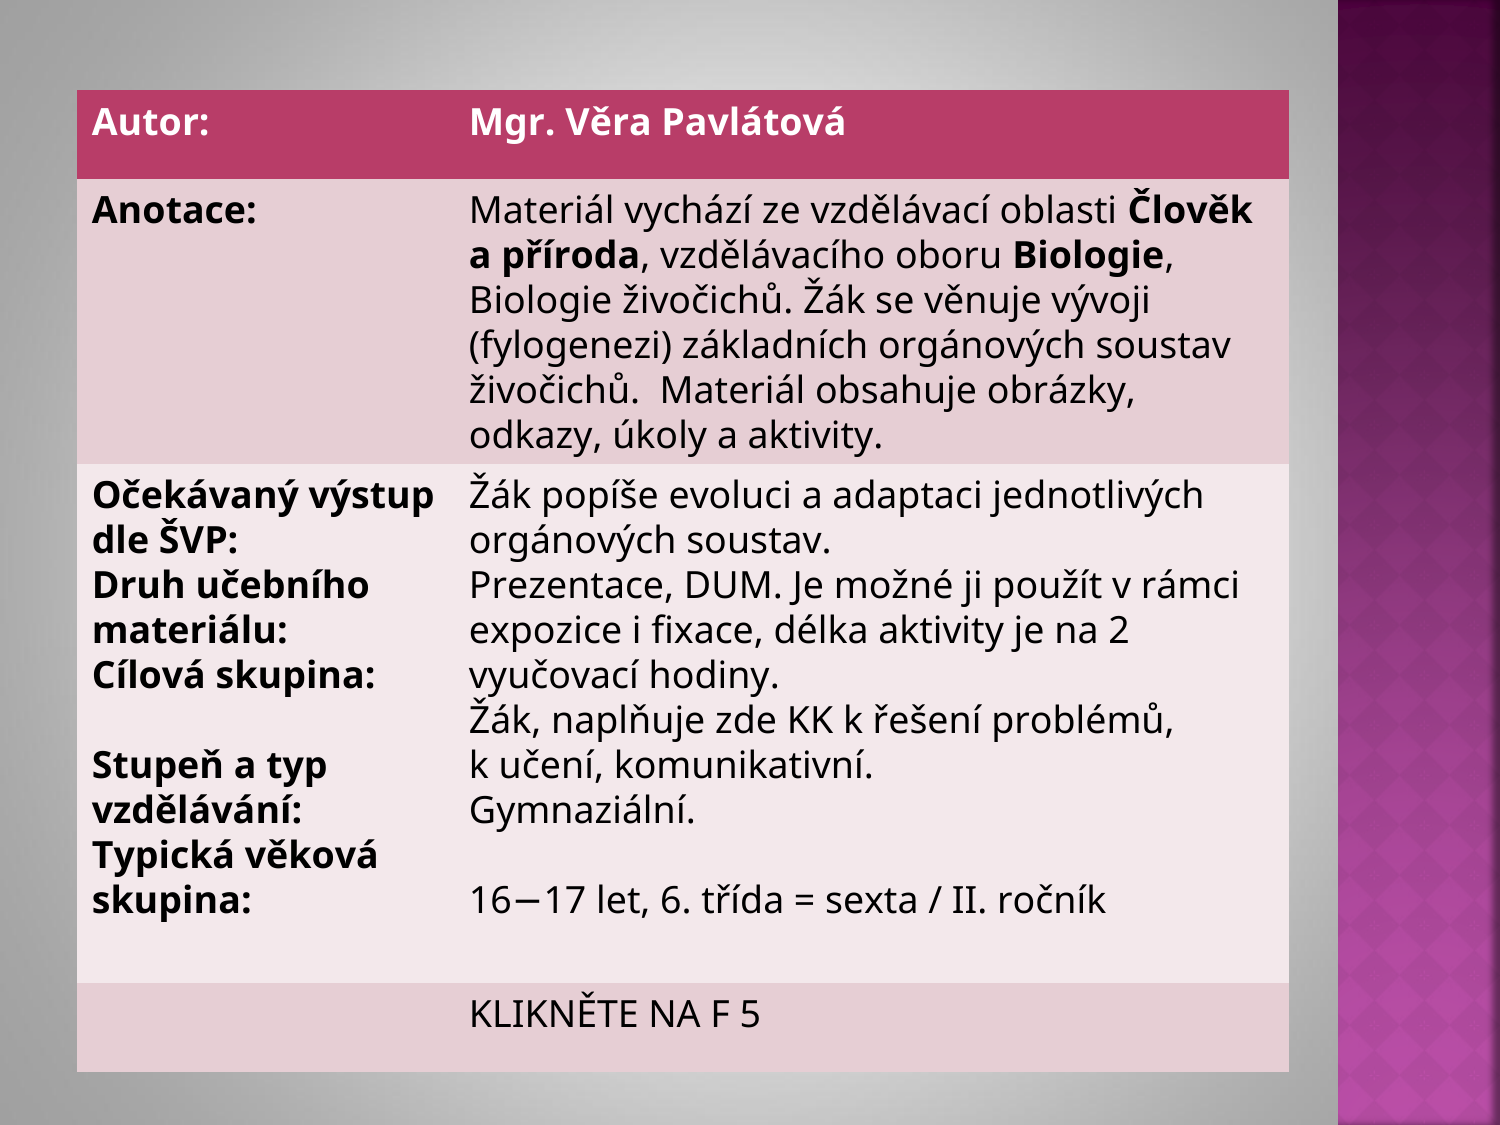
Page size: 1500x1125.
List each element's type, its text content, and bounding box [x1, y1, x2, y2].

table_cell Žák popíše evoluci a adaptaci jednotlivých orgánových soustav. Prezentace, DUM. Je možné ji použít v rámci expozice i fixace, délka aktivity je na 2 vyučovací hodiny. Žák, naplňuje zde KK k řešení problémů, k učení, komunikativní. Gymnaziální. 16−17 let, 6. třída = sexta / II. ročník [454, 464, 1289, 983]
table_cell KLIKNĚTE NA F 5 [454, 983, 1289, 1072]
table_cell Materiál vychází ze vzdělávací oblasti Člověk a příroda, vzdělávacího oboru Biologie, Biologie živočichů. Žák se věnuje vývoji (fylogenezi) základních orgánových soustav živočichů. Materiál obsahuje obrázky, odkazy, úkoly a aktivity. [454, 179, 1289, 464]
table_cell Očekávaný výstup dle ŠVP: Druh učebního materiálu: Cílová skupina: Stupeň a typ vzdělávání: Typická věková skupina: [77, 464, 454, 983]
table_cell [77, 983, 454, 1072]
table_cell Anotace: [77, 179, 454, 464]
table_header Mgr. Věra Pavlátová [454, 90, 1289, 179]
table_header Autor: [77, 90, 454, 179]
picture [0, 0, 1500, 1125]
